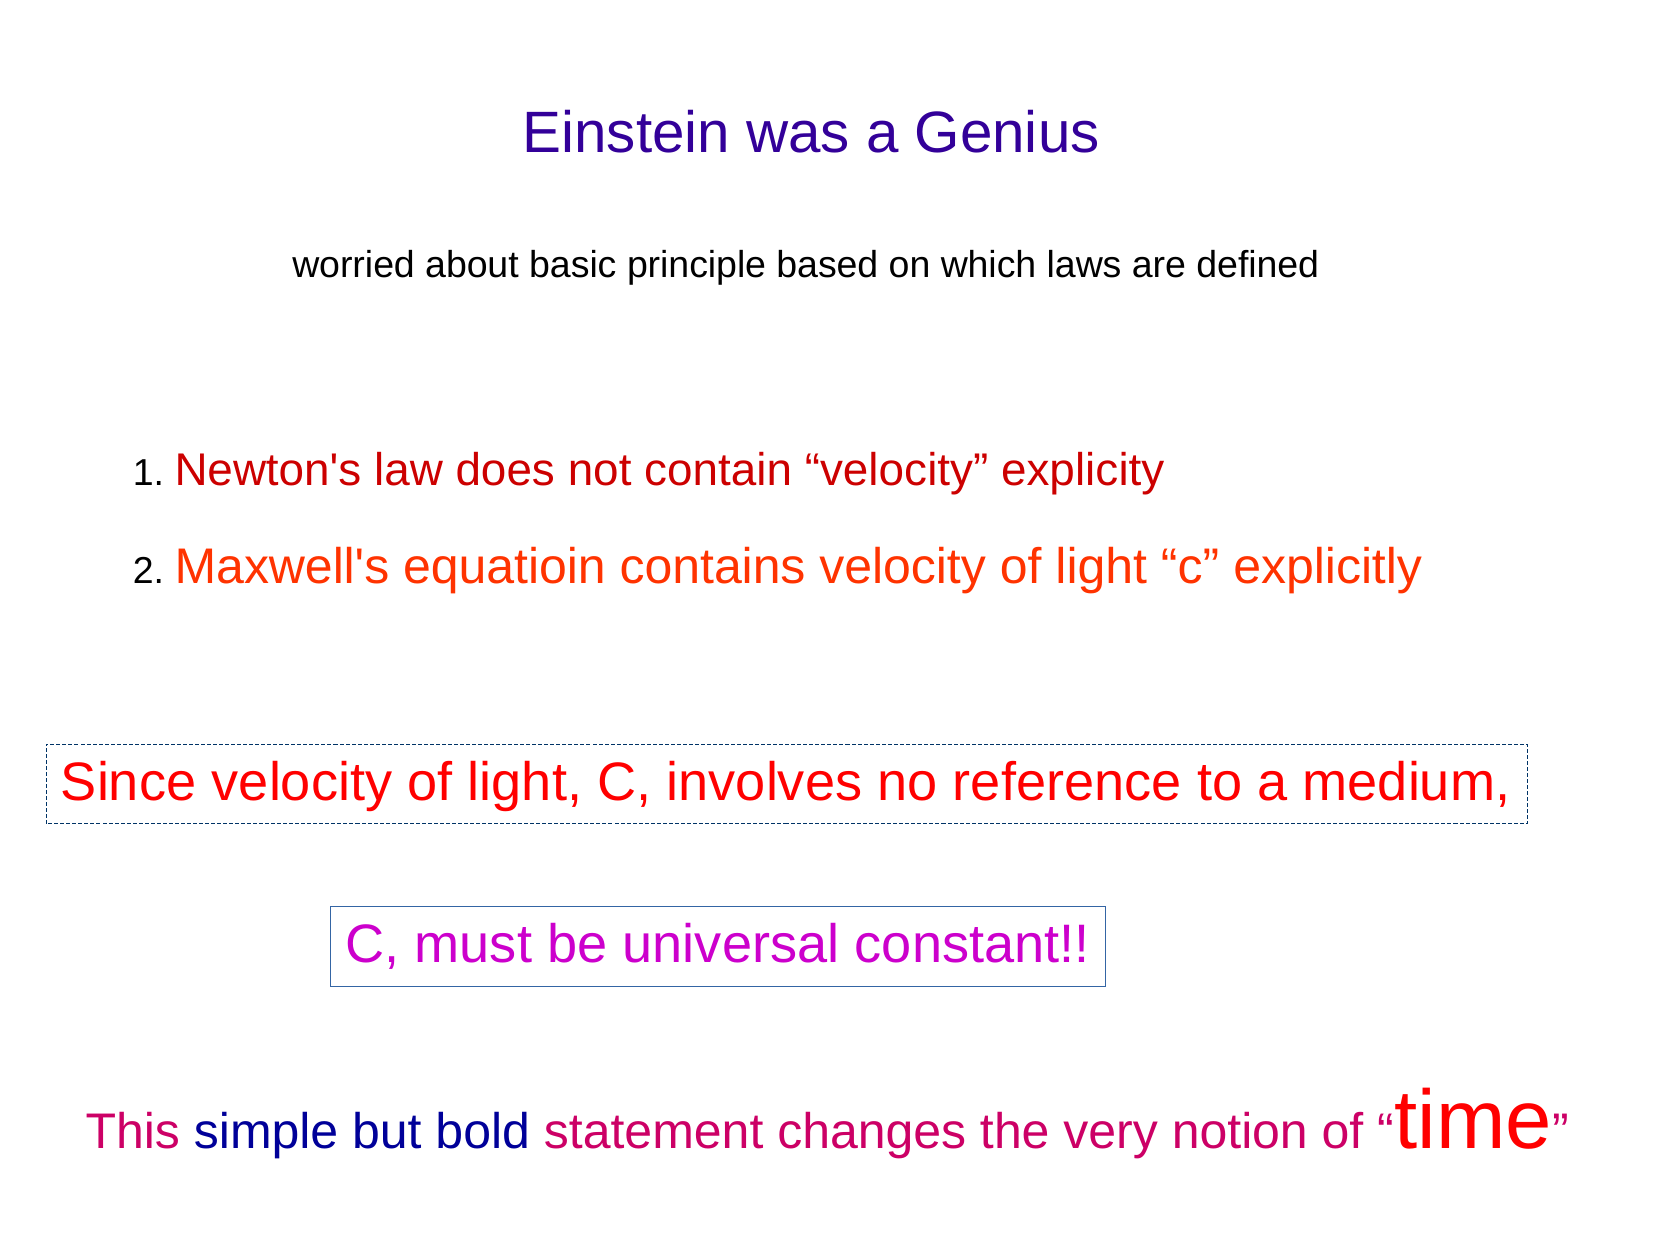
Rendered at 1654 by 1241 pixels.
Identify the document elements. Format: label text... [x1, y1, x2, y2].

text_box Einstein was a Genius [507, 92, 1123, 178]
text_box worried about basic principle based on which laws are defined [277, 236, 1359, 331]
text_box 1. Newton's law does not contain “velocity” explicity 2. Maxwell's equatioin contains velocity of light “c” explicitly [118, 437, 1438, 606]
text_box Since velocity of light, C, involves no reference to a medium, [46, 744, 1528, 824]
text_box This simple but bold statement changes the very notion of “time” [70, 1066, 1598, 1182]
text_box C, must be universal constant!! [330, 906, 1106, 987]
